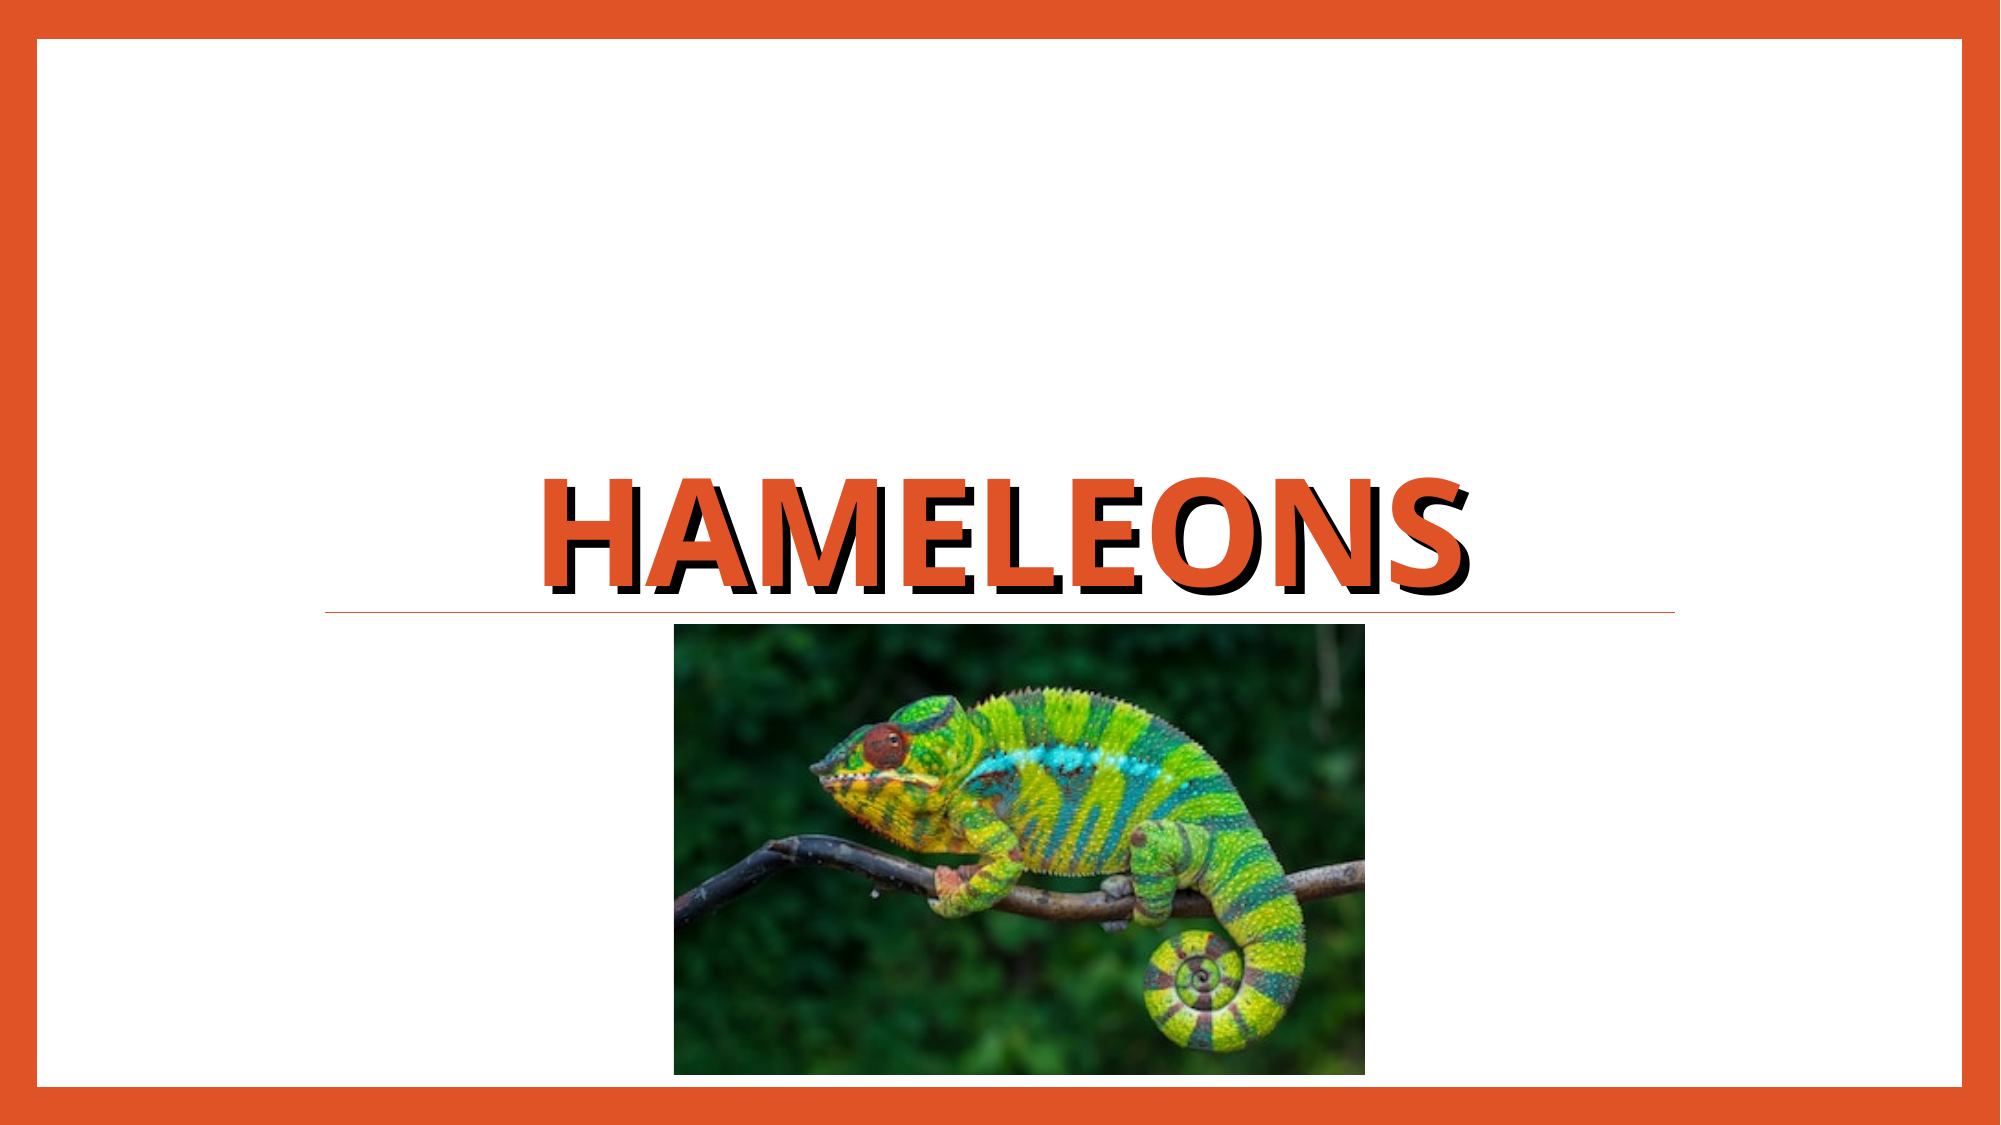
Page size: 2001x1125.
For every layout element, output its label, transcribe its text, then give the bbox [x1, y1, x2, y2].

title HAMELEONS [182, 144, 1818, 625]
picture [673, 624, 1366, 1075]
